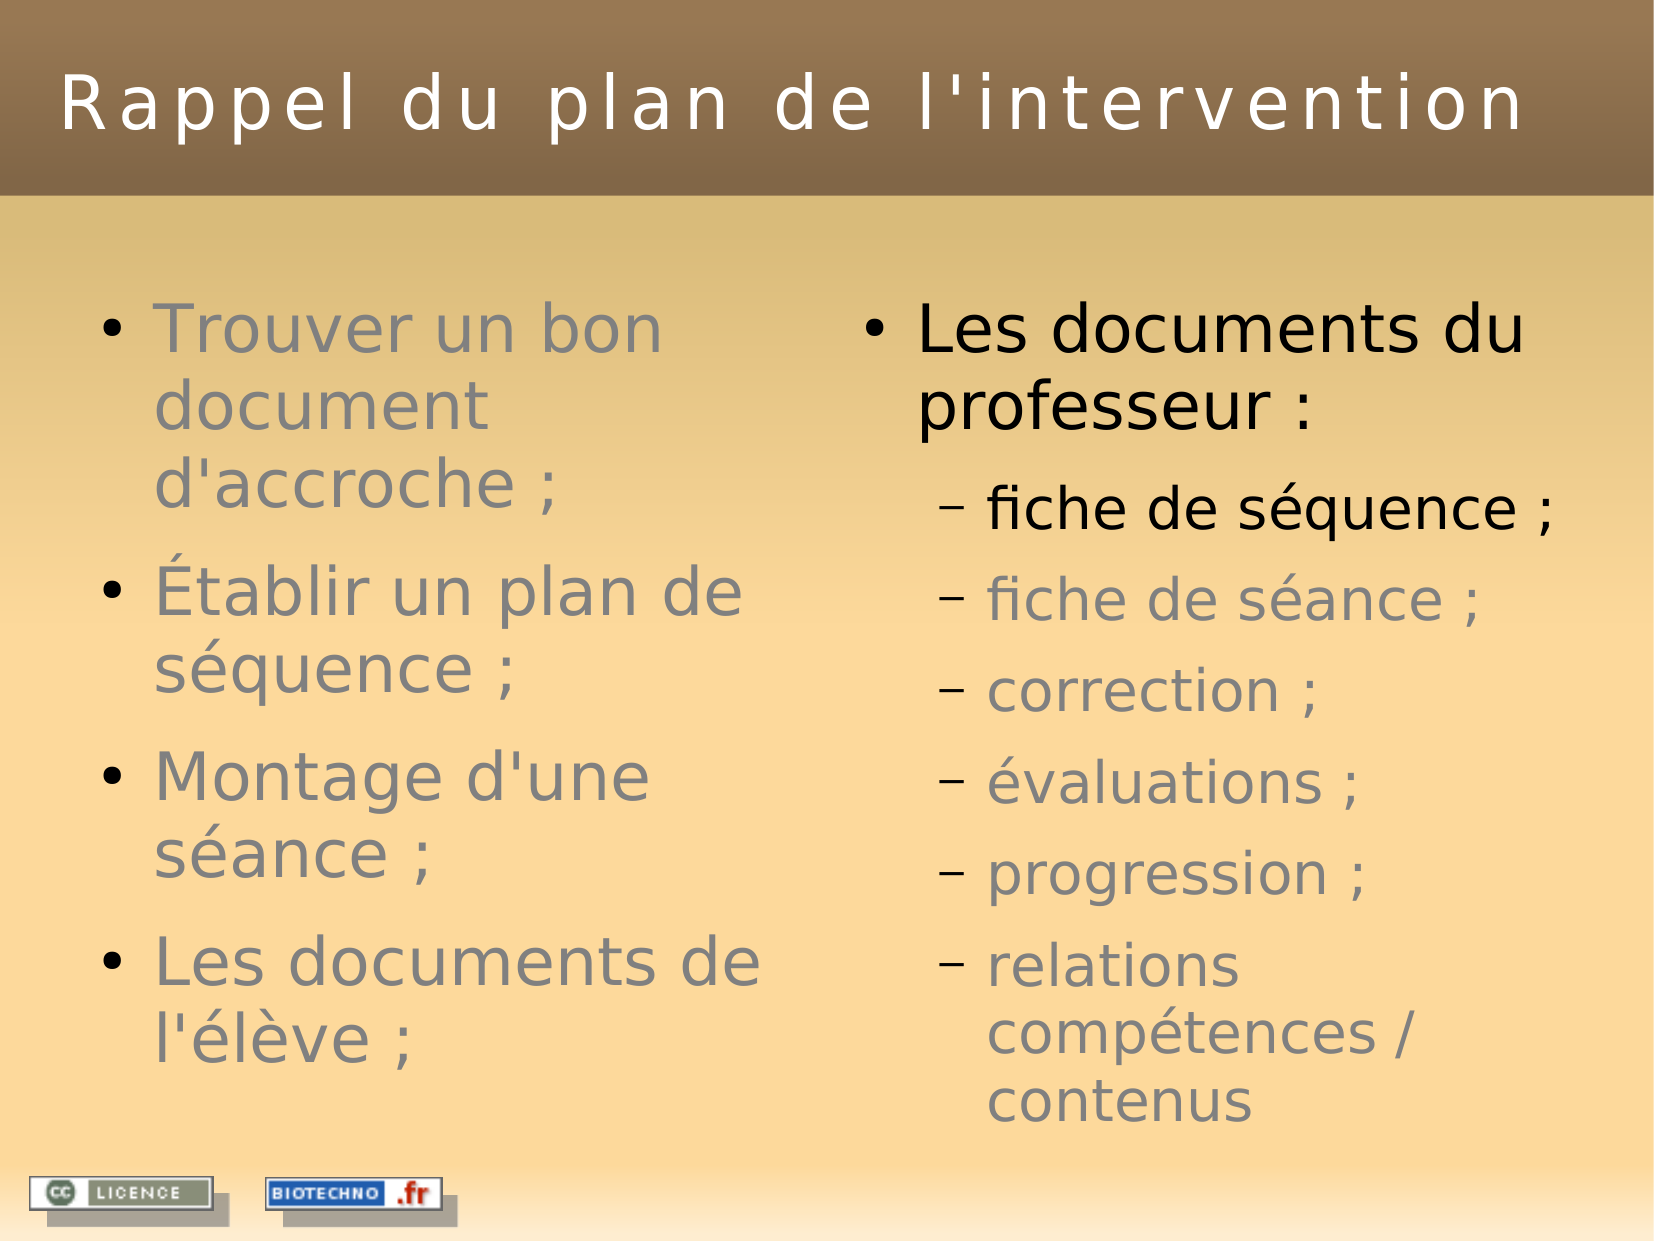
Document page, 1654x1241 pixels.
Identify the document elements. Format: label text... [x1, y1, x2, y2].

picture [0, 0, 1654, 1241]
list Trouver un bon document d'accroche ; Établir un plan de séquence ; Montage d'une séance ; Les documents de l'élève ; [82, 290, 809, 1109]
title Rappel du plan de l'intervention [59, 29, 1595, 178]
list Les documents du professeur : fiche de séquence ; fiche de séance ; correction ; évaluations ; progression ; relations compétences / contenus [845, 290, 1572, 1136]
